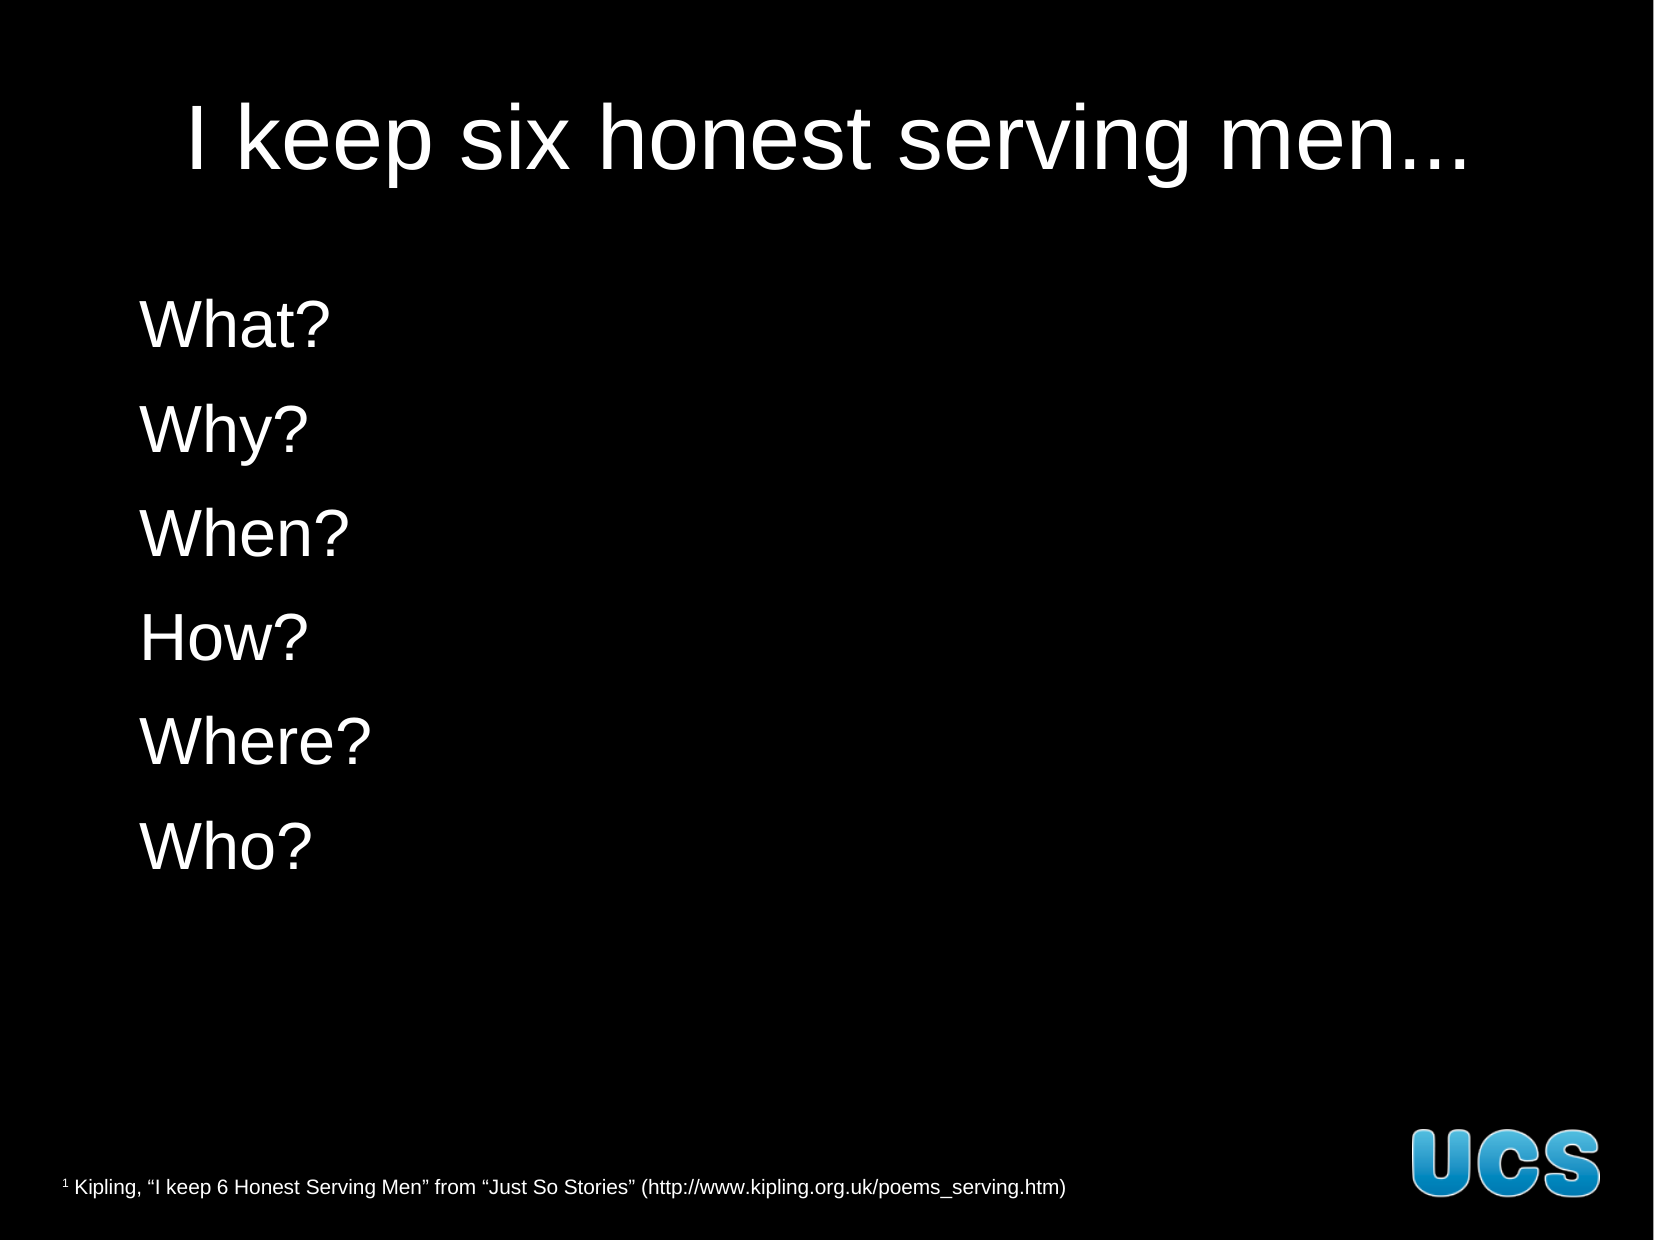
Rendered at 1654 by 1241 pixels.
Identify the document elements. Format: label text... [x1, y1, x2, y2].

list What? Why? When? How? Where? Who? [121, 287, 1534, 1191]
picture [1412, 1129, 1600, 1199]
text_box 1 Kipling, “I keep 6 Honest Serving Men” from “Just So Stories” (http://www.kipling.org.uk/poems_serving.htm) [62, 1175, 1066, 1201]
title I keep six honest serving men... [123, 34, 1536, 242]
